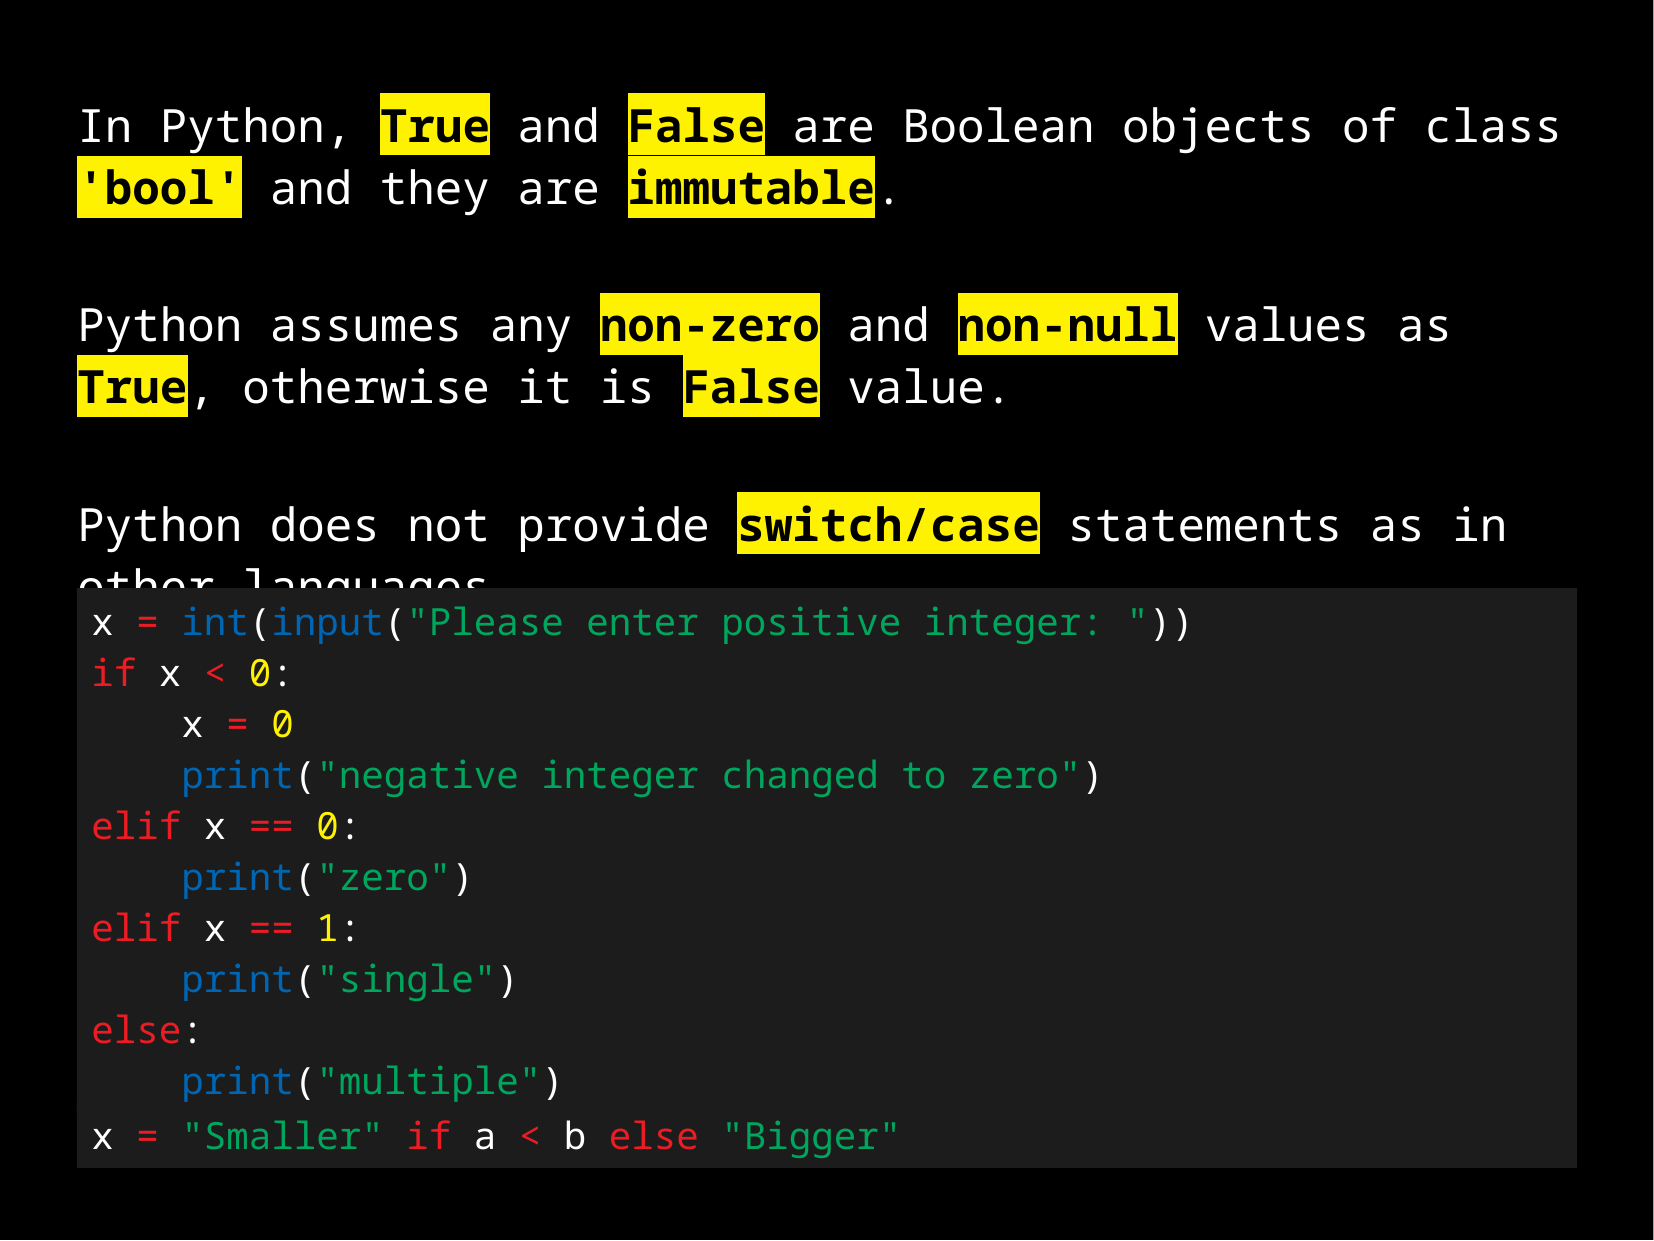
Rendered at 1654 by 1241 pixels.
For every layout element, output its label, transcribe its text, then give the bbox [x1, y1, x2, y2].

text_box In Python, True and False are Boolean objects of class 'bool' and they are immutable. Python assumes any non-zero and non-null values as True, otherwise it is False value. Python does not provide switch/case statements as in other languages. Example of Python if statement Inline conditional expression [62, 85, 1591, 1111]
text_box x = "Smaller" if a < b else "Bigger" [76, 1101, 1577, 1155]
text_box x = int(input("Please enter positive integer: ")) if x < 0: x = 0 print("negative integer changed to zero") elif x == 0: print("zero") elif x == 1: print("single") else: print("multiple") [76, 588, 1577, 981]
